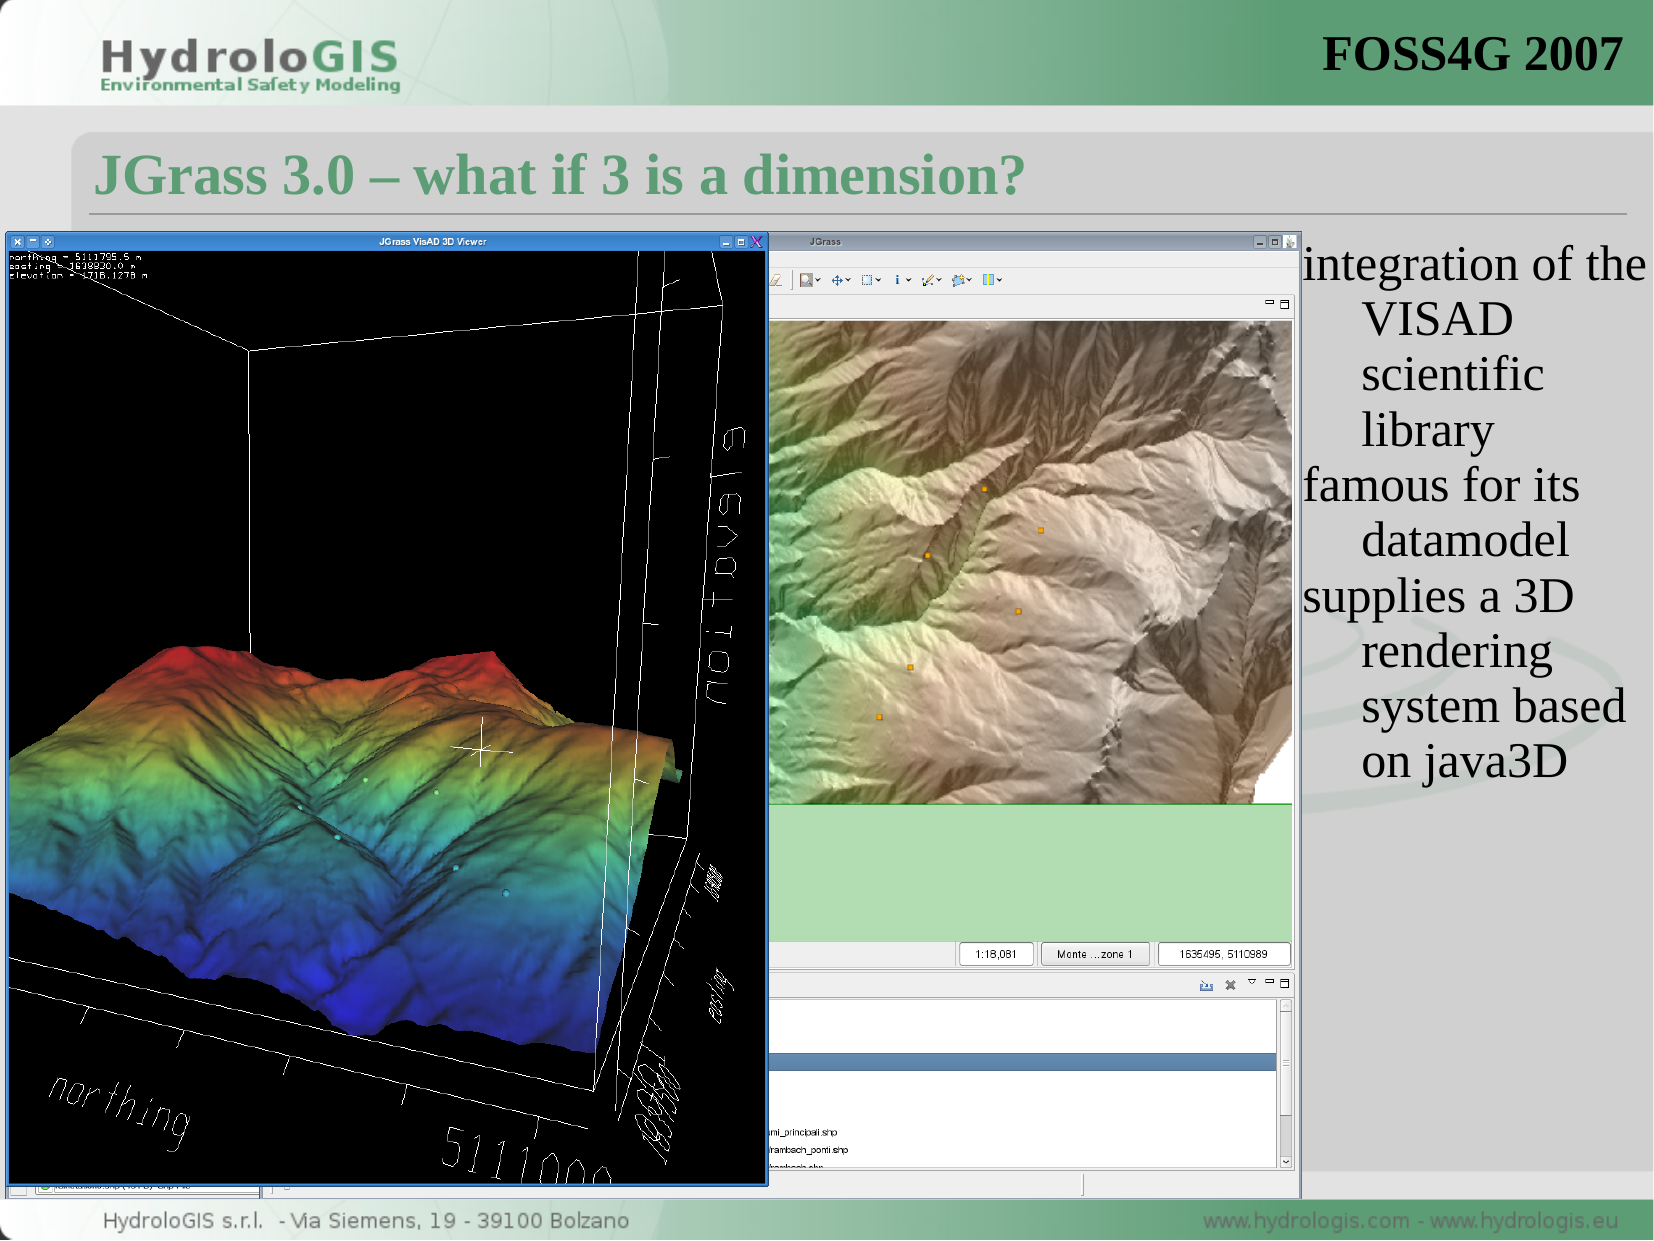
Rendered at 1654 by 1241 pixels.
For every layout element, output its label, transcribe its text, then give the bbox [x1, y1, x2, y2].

text_box integration of the VISAD scientific library famous for its datamodel supplies a 3D rendering system based on java3D [1302, 235, 1654, 804]
picture [0, 0, 1654, 1240]
title JGrass 3.0 – what if 3 is a dimension? [93, 134, 1600, 215]
